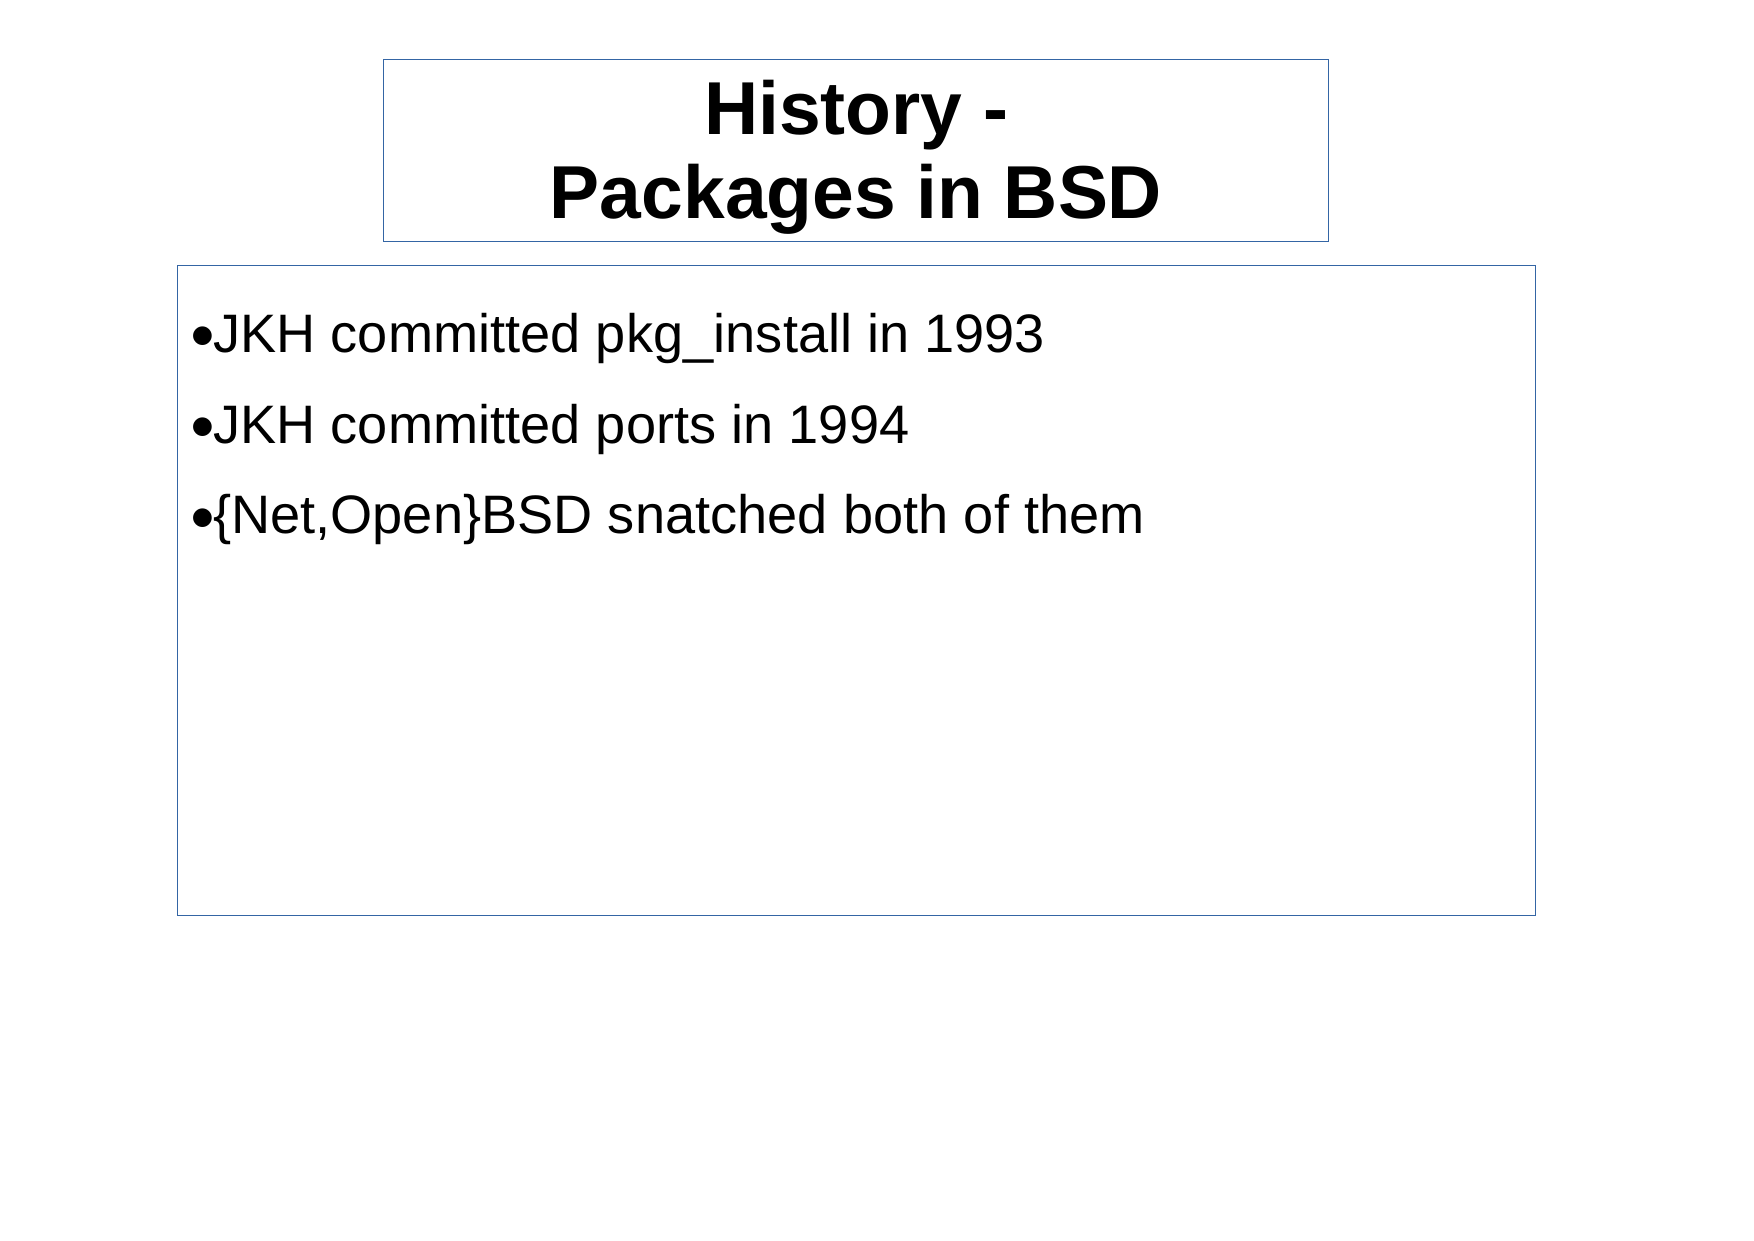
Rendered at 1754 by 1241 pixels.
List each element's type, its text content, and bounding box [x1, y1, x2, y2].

text_box JKH committed pkg_install in 1993 JKH committed ports in 1994 {Net,Open}BSD snatched both of them [177, 265, 1536, 916]
text_box History - Packages in BSD [383, 59, 1329, 232]
